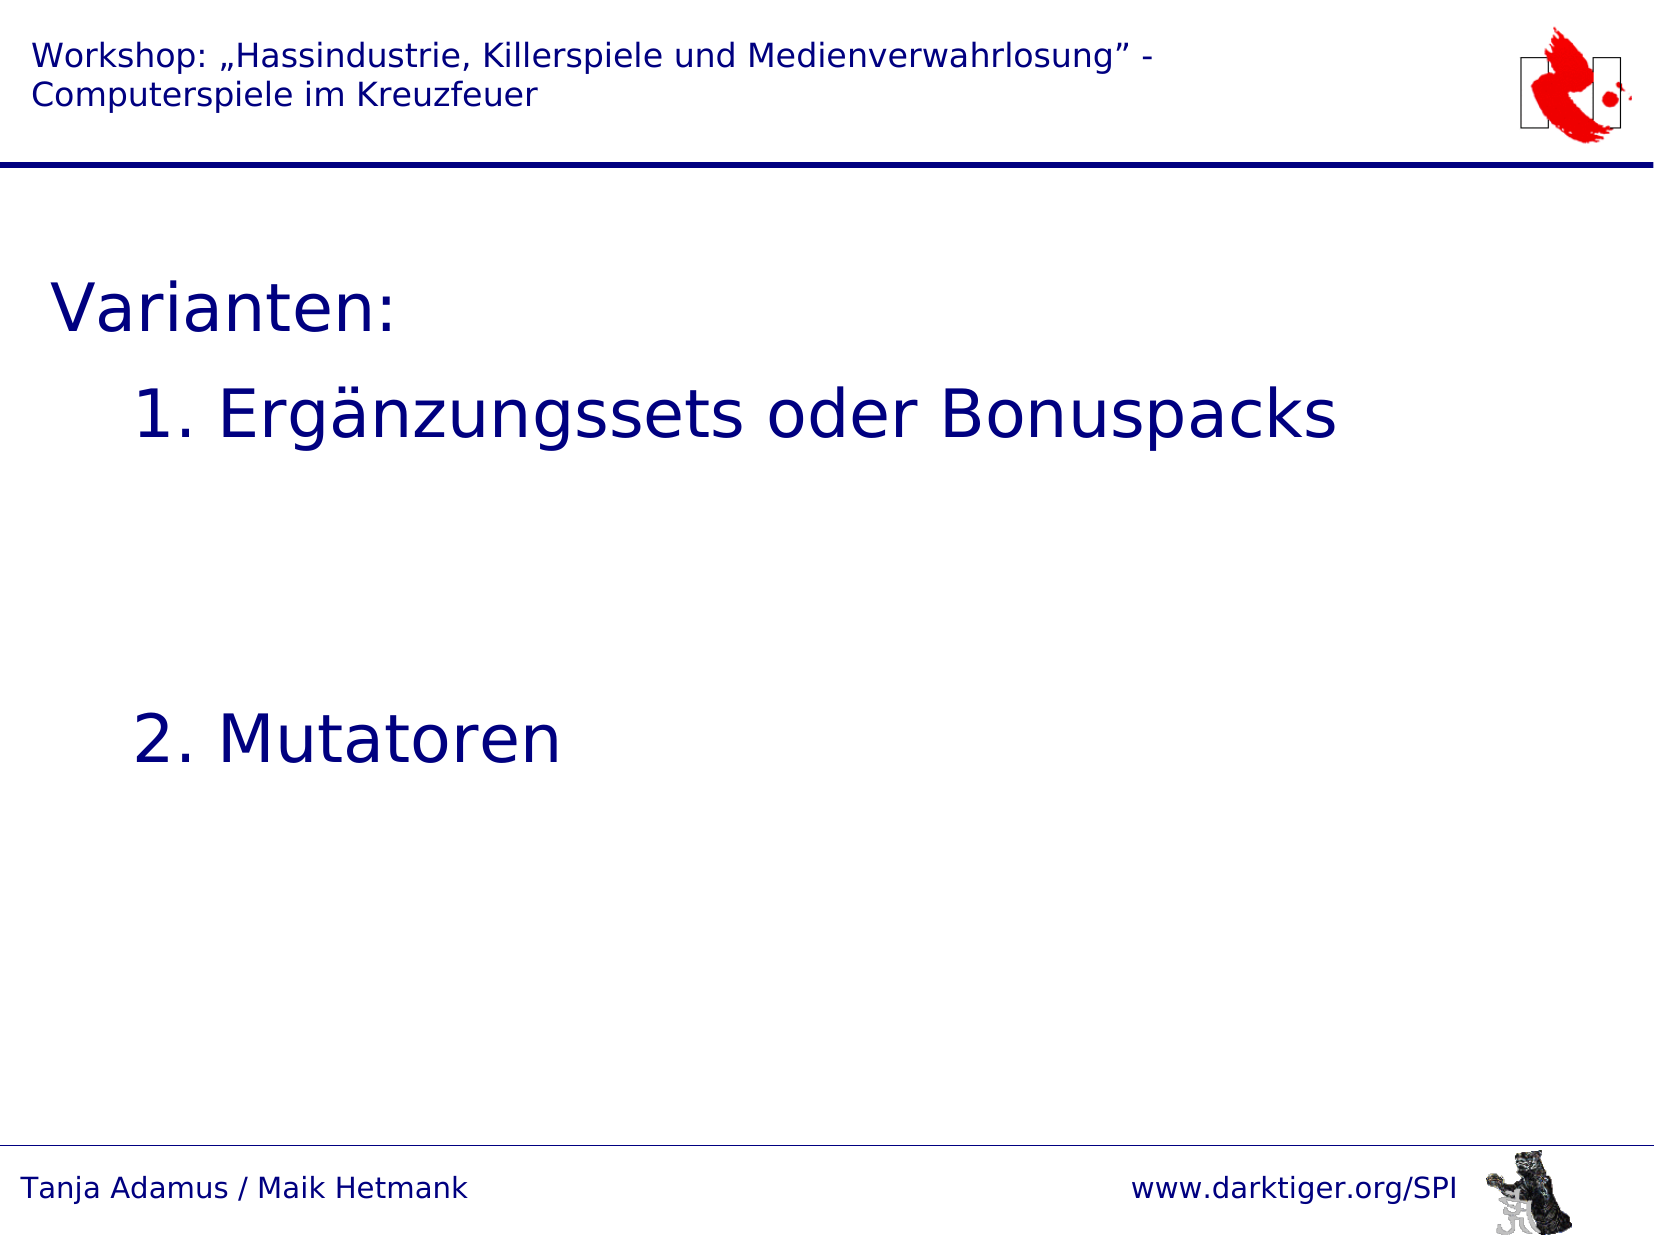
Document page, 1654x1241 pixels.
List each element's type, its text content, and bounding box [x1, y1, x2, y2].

text_box Varianten: [35, 261, 1565, 355]
text_box 1. Ergänzungssets oder Bonuspacks [118, 368, 1625, 461]
text_box Workshop: „Hassindustrie, Killerspiele und Medienverwahrlosung” - Computerspiele im Kreuzfeuer [16, 29, 1418, 178]
text_box 2. Mutatoren [118, 692, 1625, 786]
picture [1486, 1150, 1572, 1235]
picture [1503, 16, 1632, 148]
